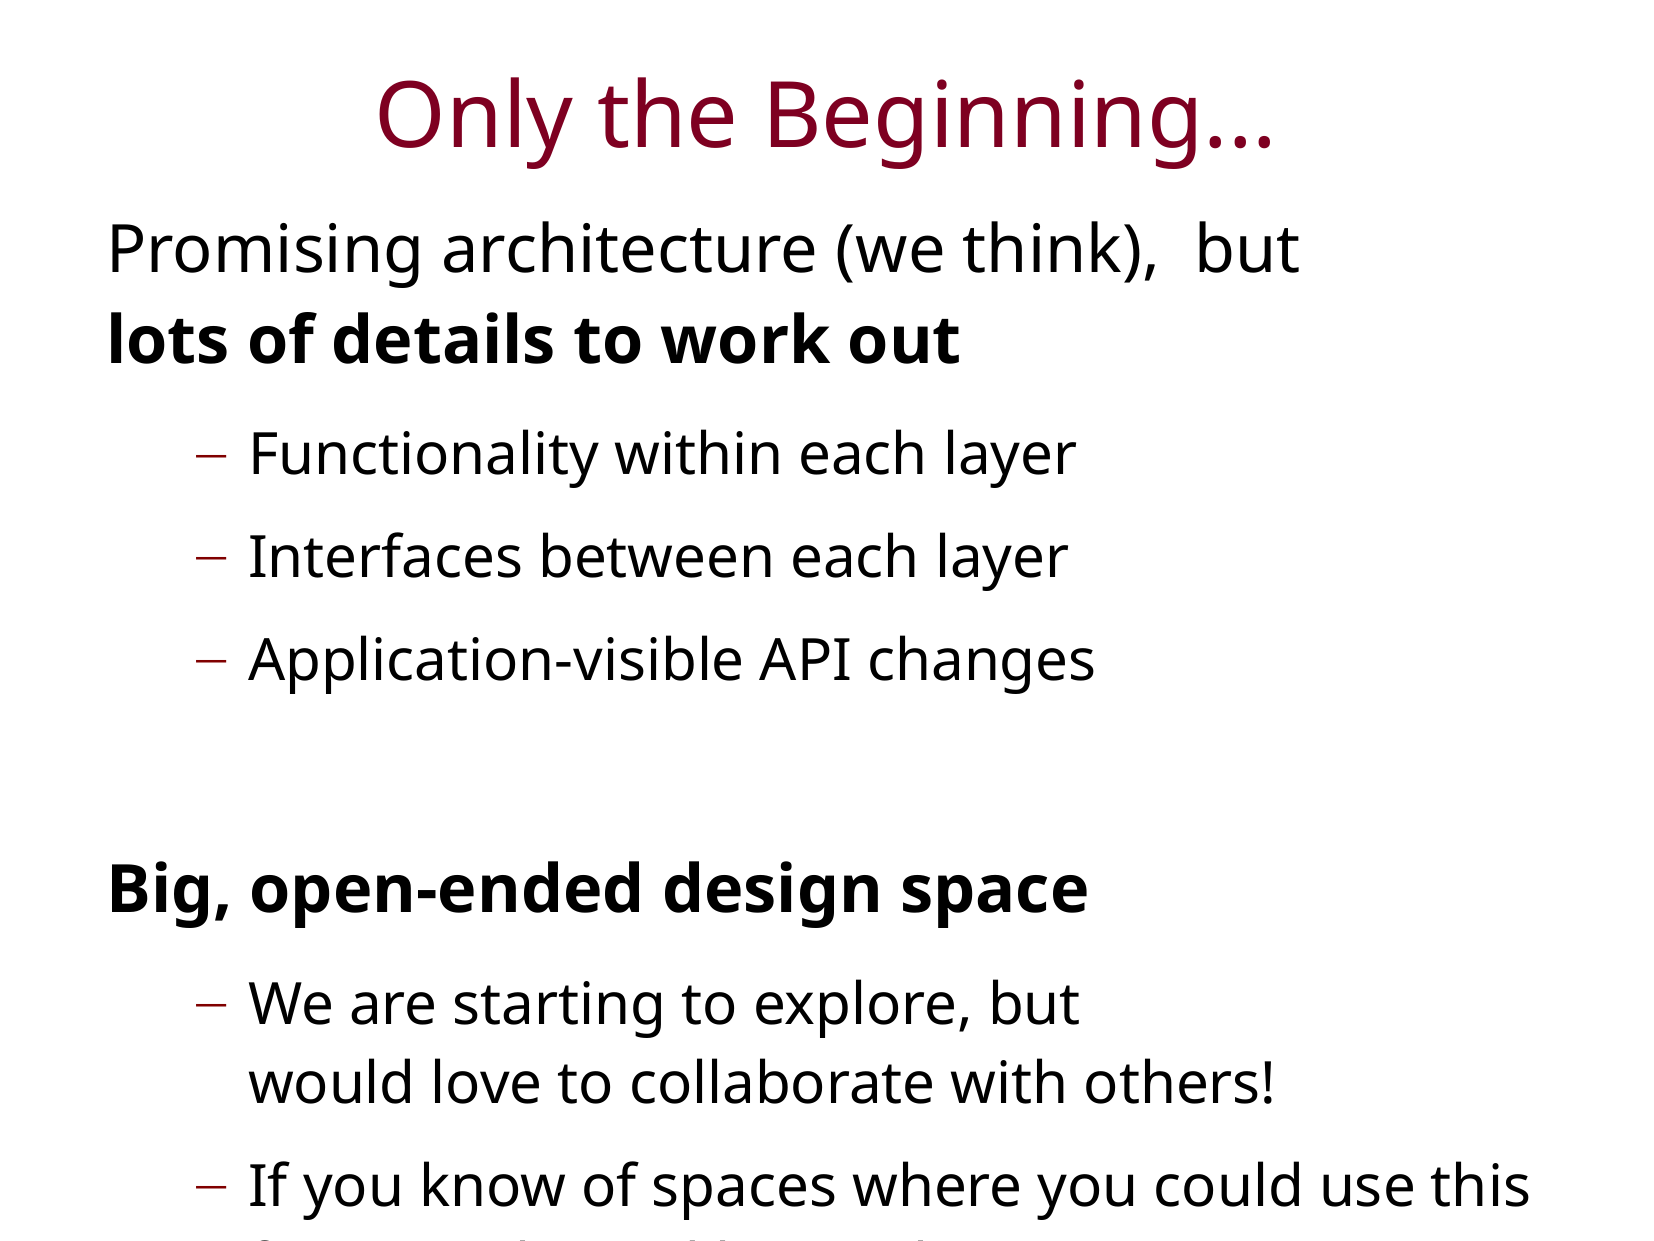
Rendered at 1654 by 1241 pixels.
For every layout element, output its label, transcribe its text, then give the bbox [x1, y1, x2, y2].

list Promising architecture (we think), but lots of details to work out Functionality within each layer Interfaces between each layer Application-visible API changes Big, open-ended design space We are starting to explore, but would love to collaborate with others! If you know of spaces where you could use this framework, we'd love to know! [106, 201, 1599, 1162]
title Only the Beginning... [82, 8, 1571, 216]
